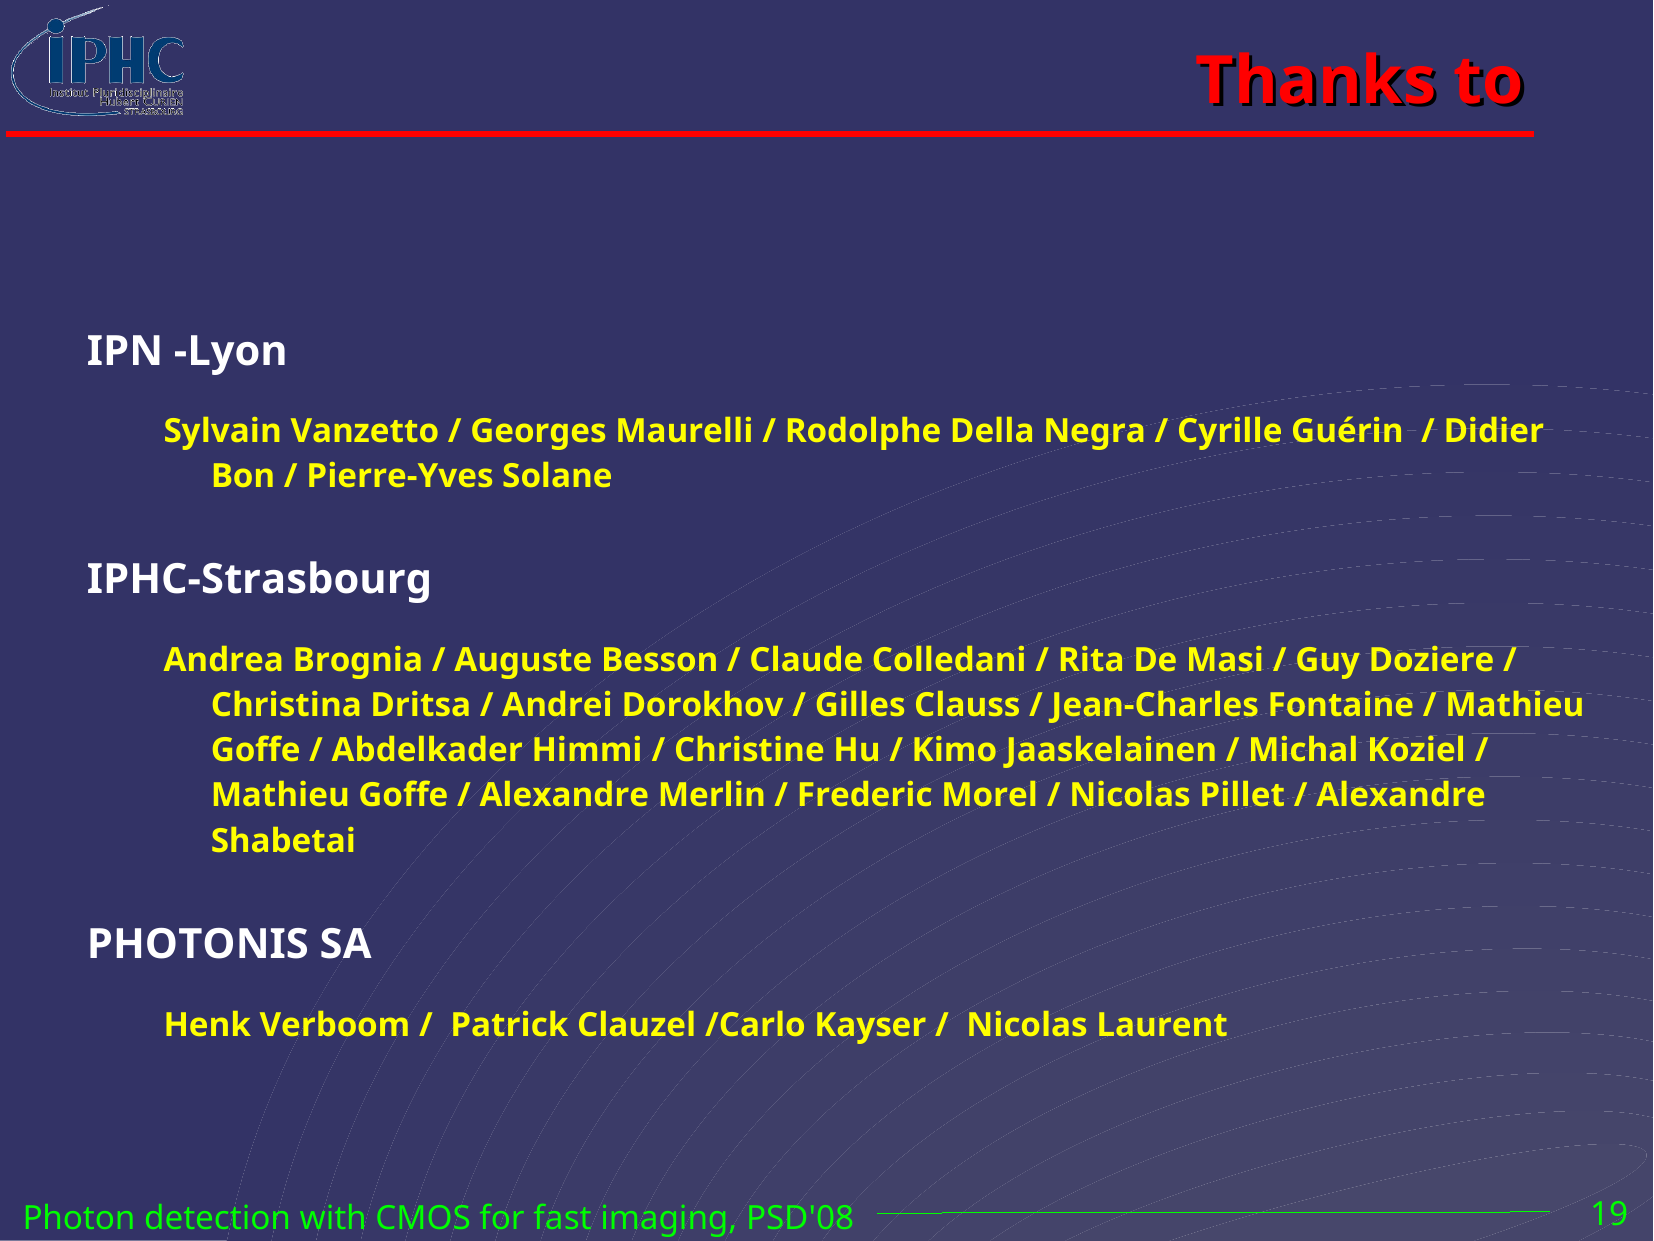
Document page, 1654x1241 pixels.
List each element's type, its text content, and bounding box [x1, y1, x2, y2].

list IPN -Lyon Sylvain Vanzetto / Georges Maurelli / Rodolphe Della Negra / Cyrille Guérin / Didier Bon / Pierre-Yves Solane IPHC-Strasbourg Andrea Brognia / Auguste Besson / Claude Colledani / Rita De Masi / Guy Doziere / Christina Dritsa / Andrei Dorokhov / Gilles Clauss / Jean-Charles Fontaine / Mathieu Goffe / Abdelkader Himmi / Christine Hu / Kimo Jaaskelainen / Michal Koziel / Mathieu Goffe / Alexandre Merlin / Frederic Morel / Nicolas Pillet / Alexandre Shabetai PHOTONIS SA Henk Verboom / Patrick Clauzel /Carlo Kayser / Nicolas Laurent [69, 291, 1603, 932]
picture [10, 5, 184, 116]
title Thanks to [168, 31, 1525, 123]
